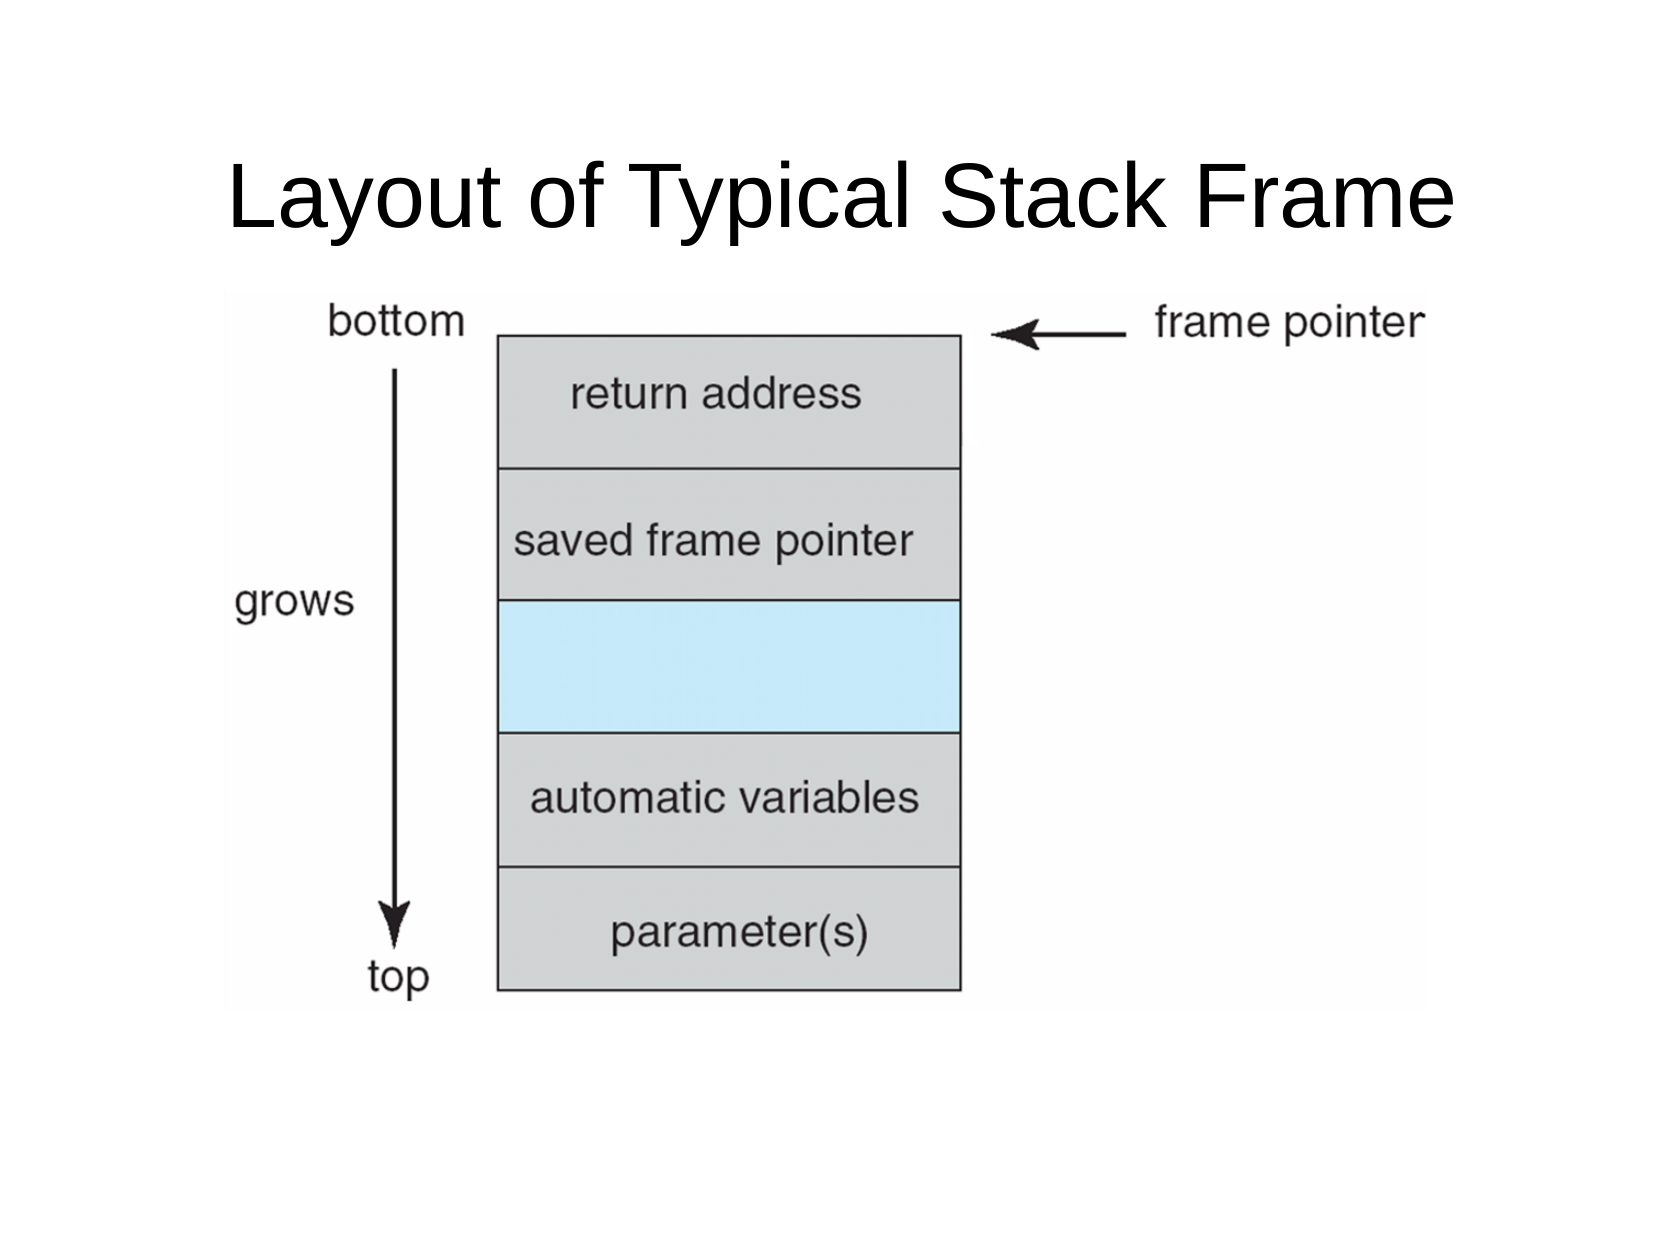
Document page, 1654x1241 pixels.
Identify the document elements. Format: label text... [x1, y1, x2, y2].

picture [224, 290, 1429, 1010]
title Layout of Typical Stack Frame [82, 49, 1571, 257]
